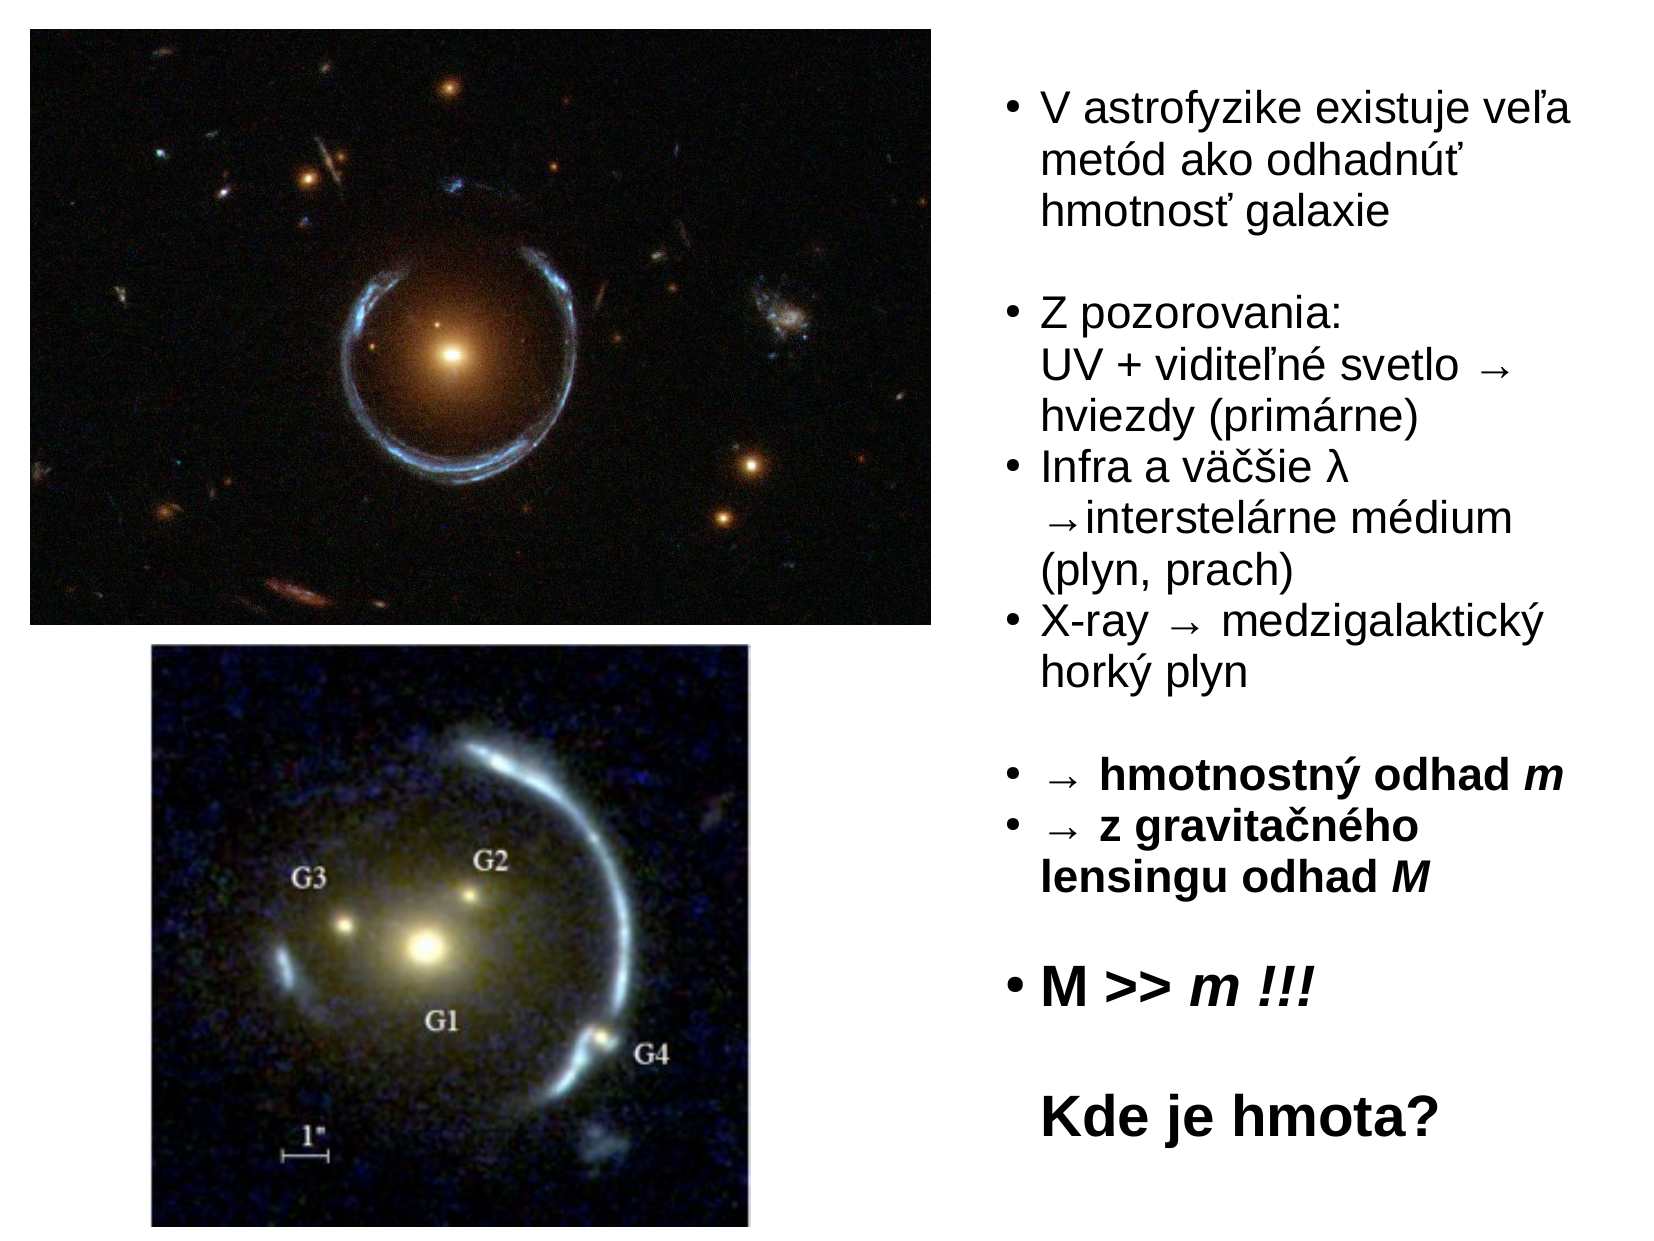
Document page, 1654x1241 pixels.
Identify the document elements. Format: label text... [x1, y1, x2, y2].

picture [30, 29, 931, 625]
text_box V astrofyzike existuje veľa metód ako odhadnúť hmotnosť galaxie Z pozorovania: UV + viditeľné svetlo → hviezdy (primárne) Infra a väčšie λ →interstelárne médium (plyn, prach) X-ray → medzigalaktický horký plyn → hmotnostný odhad m → z gravitačného lensingu odhad M M >> m !!! Kde je hmota? [990, 75, 1606, 1157]
picture [150, 644, 751, 1227]
